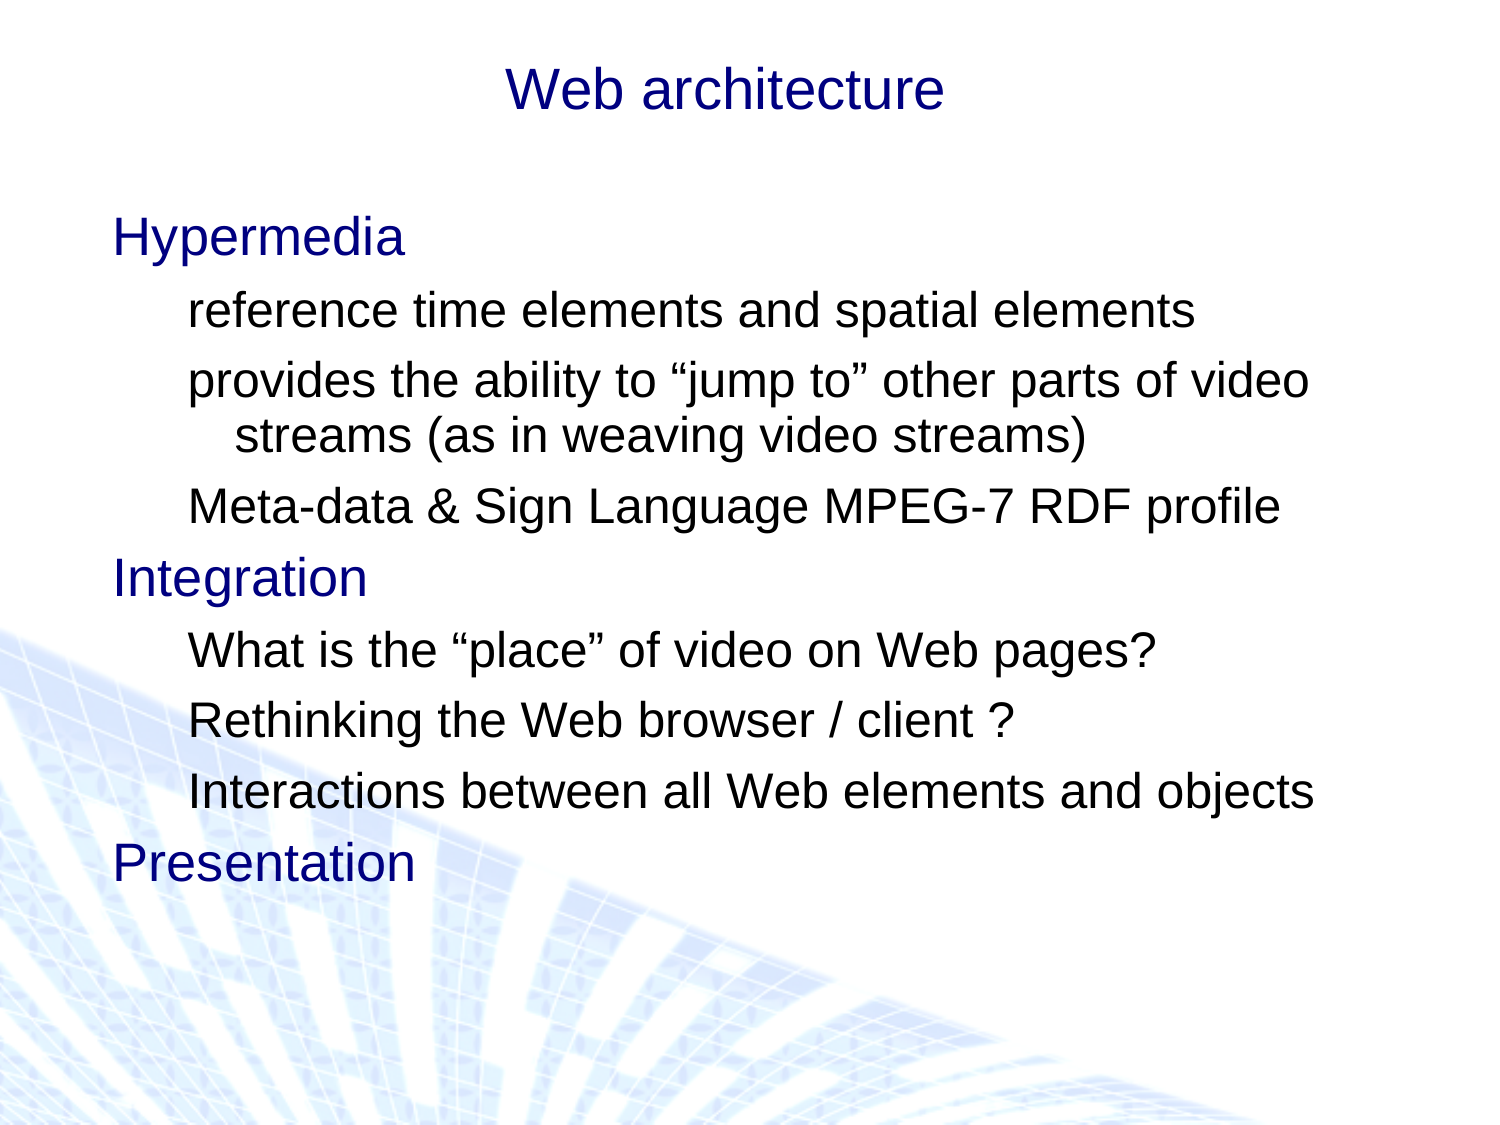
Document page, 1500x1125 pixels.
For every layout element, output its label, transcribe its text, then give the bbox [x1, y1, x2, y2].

picture [0, 600, 1306, 1125]
list Hypermedia reference time elements and spatial elements provides the ability to “jump to” other parts of video streams (as in weaving video streams) Meta-data & Sign Language MPEG-7 RDF profile Integration What is the “place” of video on Web pages? Rethinking the Web browser / client ? Interactions between all Web elements and objects Presentation [112, 206, 1388, 990]
title Web architecture [88, 8, 1364, 170]
